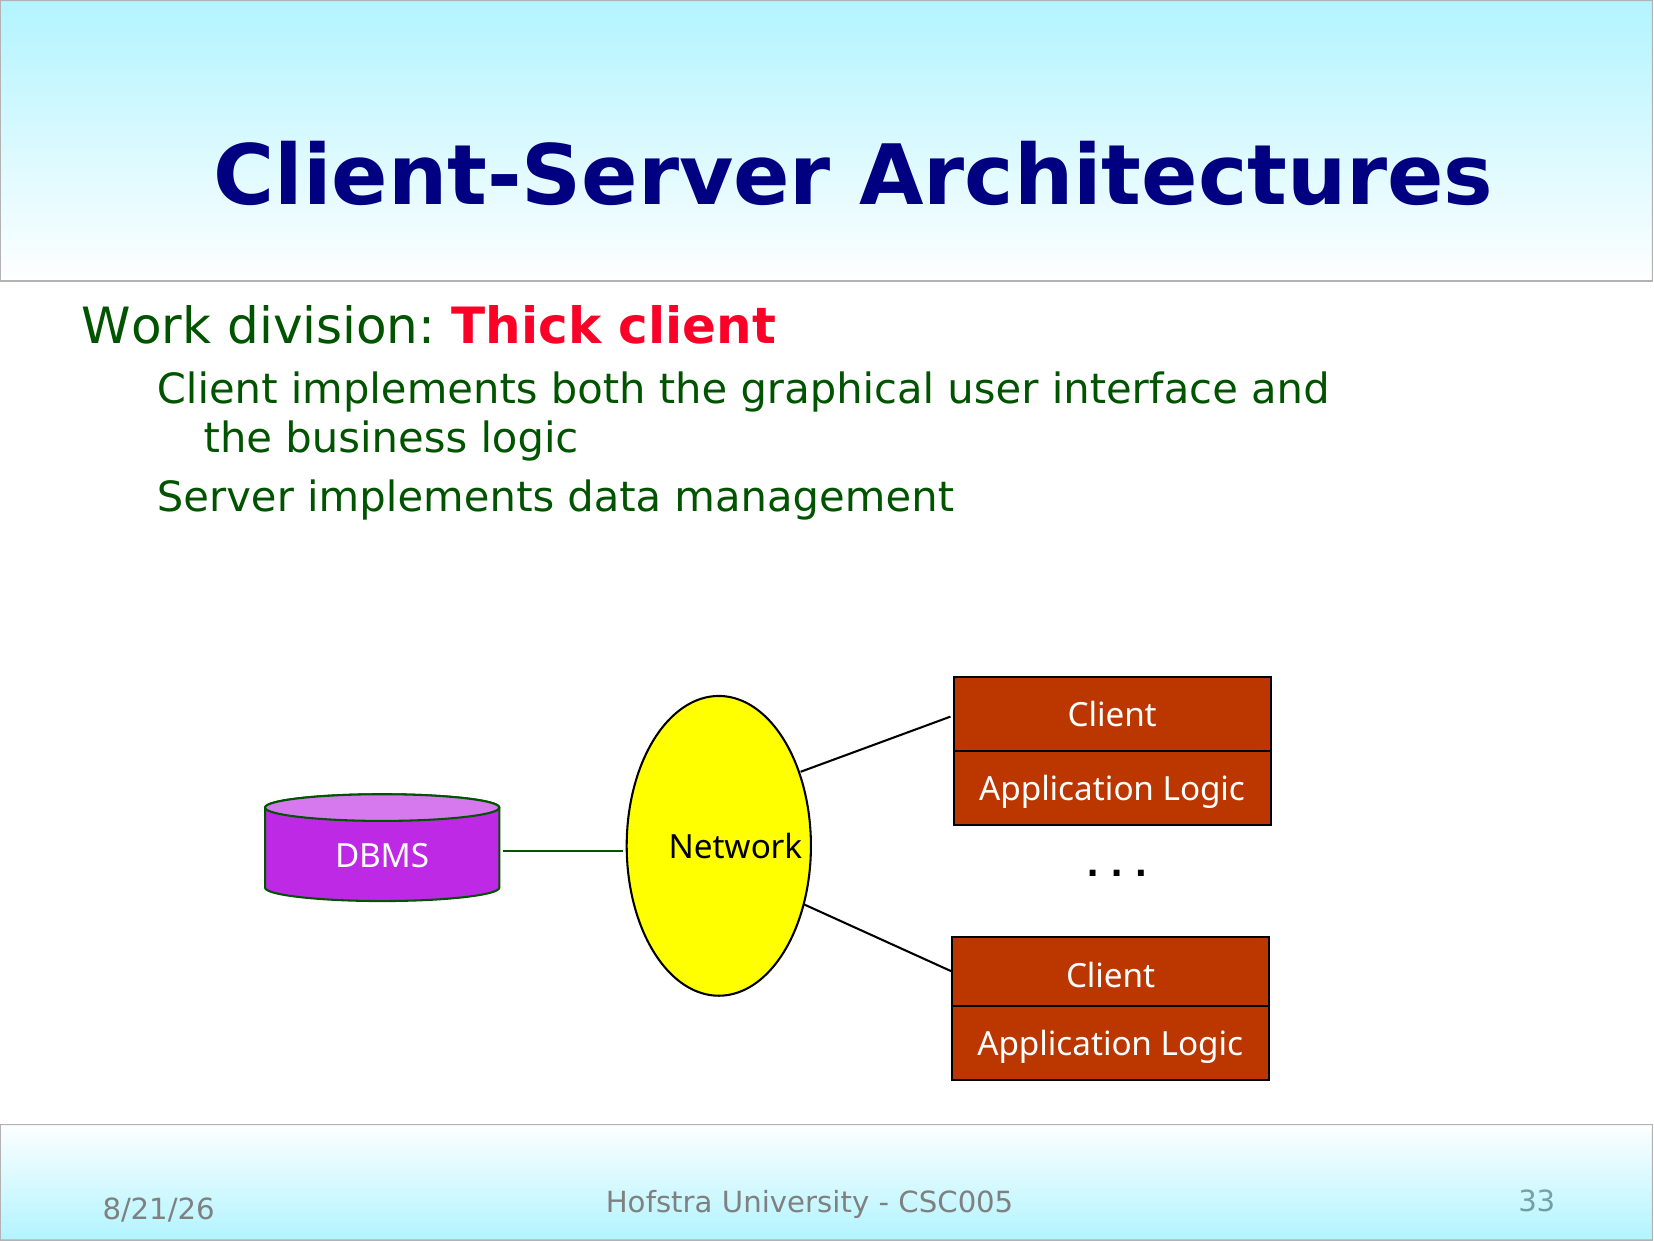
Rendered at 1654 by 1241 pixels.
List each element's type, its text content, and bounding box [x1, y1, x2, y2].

text_box [954, 677, 1271, 826]
text_box Application Logic [962, 1012, 1259, 1074]
text_box DBMS [265, 809, 500, 902]
list Work division: Thick client Client implements both the graphical user interface and the business logic Server implements data management [67, 289, 1353, 645]
text_box Client [1051, 943, 1171, 1005]
text_box [952, 937, 1270, 1081]
title Client-Server Architectures [151, 57, 1557, 294]
text_box Application Logic [964, 757, 1261, 819]
text_box Client [1053, 683, 1172, 745]
text_box Network [626, 695, 811, 996]
text_box . . . [1071, 838, 1163, 893]
